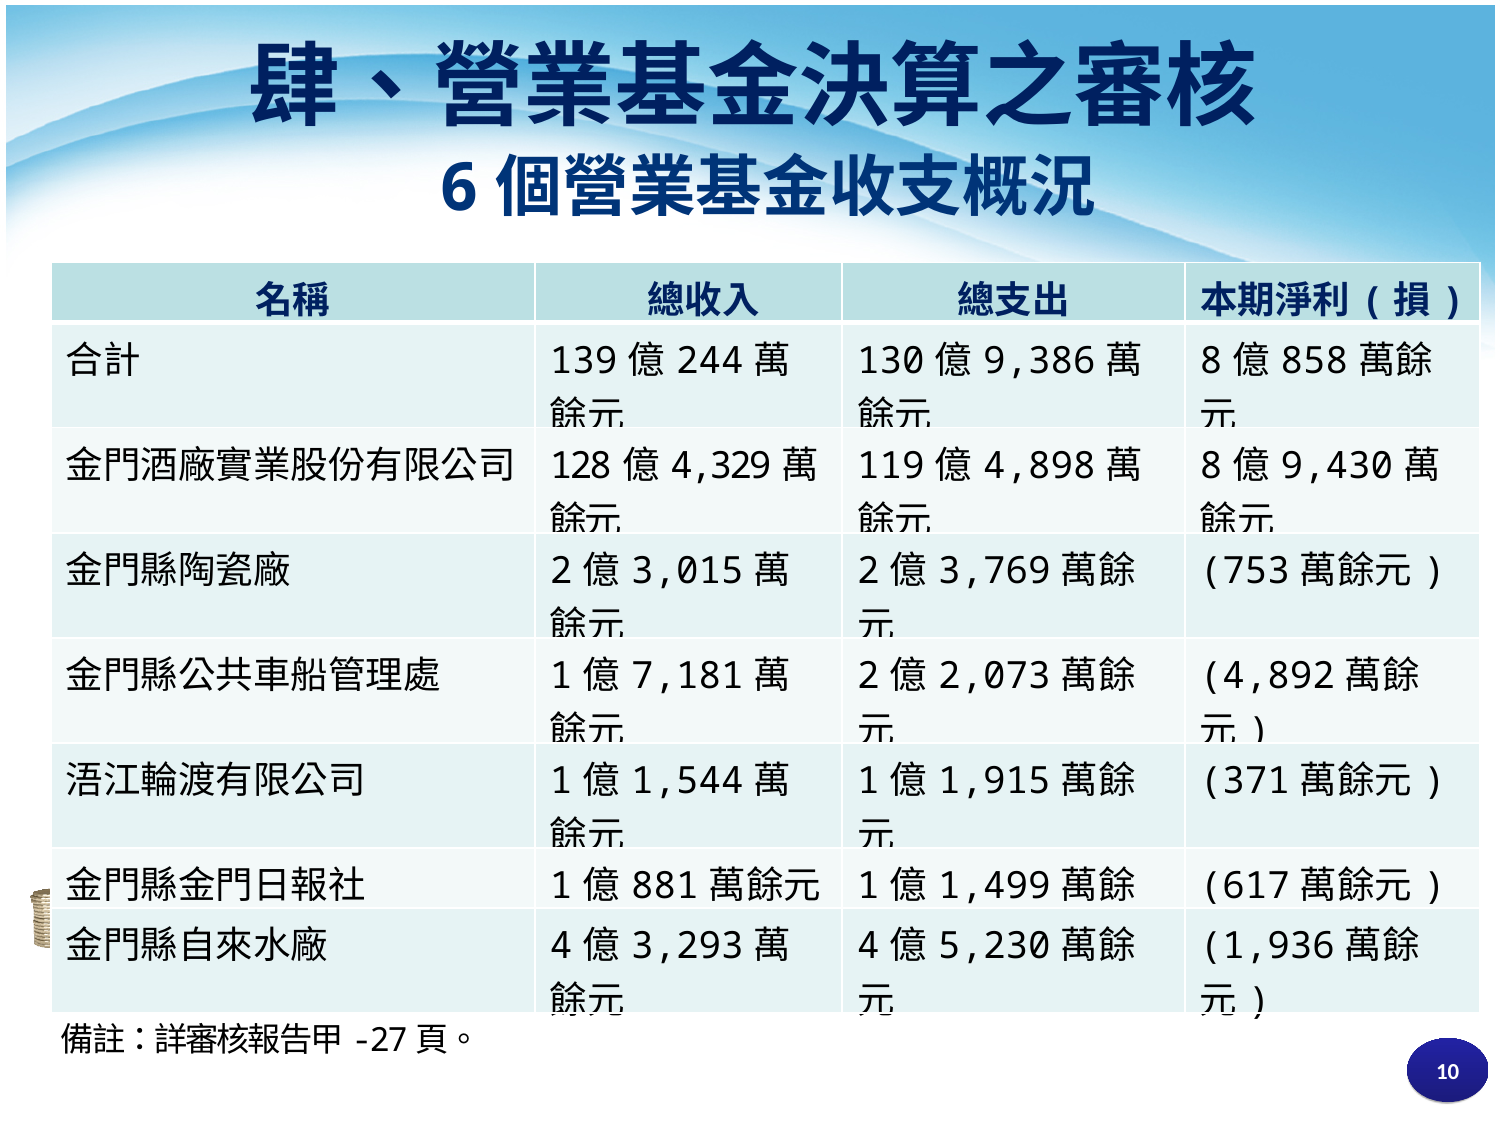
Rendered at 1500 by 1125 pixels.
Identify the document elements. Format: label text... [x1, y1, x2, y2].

table_cell 2億3,769萬餘元 [843, 534, 1184, 637]
table_header 總收入 [536, 263, 841, 320]
table_cell (753萬餘元) [1186, 534, 1479, 637]
table_cell 2億3,015萬餘元 [536, 534, 841, 637]
table_header 本期淨利(損) [1186, 263, 1479, 320]
table_cell 1億881萬餘元 [536, 849, 841, 907]
table_cell 浯江輪渡有限公司 [52, 744, 534, 847]
table_cell 8億858萬餘元 [1209, 413, 1221, 427]
table_cell 128億4,329萬餘元 [536, 428, 841, 532]
text_box 10 [1407, 1038, 1489, 1103]
title 6個營業基金收支概況 [36, 145, 1500, 222]
table_cell 金門縣陶瓷廠 [52, 534, 534, 637]
table_header 總支出 [843, 263, 1184, 320]
table_cell 1億1,544萬餘元 [536, 744, 841, 847]
table_cell 金門縣自來水廠 [52, 909, 534, 1010]
table_cell 金門縣金門日報社 [52, 849, 534, 907]
picture [0, 0, 1500, 1125]
table_cell 8億858萬餘元 [1186, 325, 1479, 427]
table_cell 金門縣公共車船管理處 [52, 639, 534, 742]
table_cell 金門酒廠實業股份有限公司 [52, 428, 534, 532]
table_cell 1億7,181萬餘元 [536, 639, 841, 742]
table_header 名稱 [52, 263, 534, 320]
table_cell (1,936萬餘元) [1186, 909, 1479, 1012]
table_cell 2億2,073萬餘元 [843, 639, 1184, 742]
table_cell 130億9,386萬餘元 [843, 325, 1184, 427]
table_cell 8億9,430萬餘元 [1186, 428, 1479, 532]
table_cell (617萬餘元) [1186, 849, 1479, 907]
text_box 肆、營業基金決算之審核 [17, 19, 1489, 144]
table_cell 4億5,230萬餘元 [843, 909, 1184, 1012]
table_cell (371萬餘元) [1186, 744, 1479, 847]
table_cell 4億3,293萬餘元 [536, 909, 841, 1012]
table_cell 合計 [52, 325, 534, 427]
table_cell 1億1,915萬餘元 [843, 744, 1184, 847]
table_cell 1億1,499萬餘元 [843, 849, 1184, 907]
table_cell 139億244萬餘元 [536, 325, 841, 427]
table_cell 119億4,898萬餘元 [843, 428, 1184, 532]
table_cell (4,892萬餘元) [1186, 639, 1479, 742]
text_box 備註：詳審核報告甲-27頁。 [46, 1010, 573, 1066]
